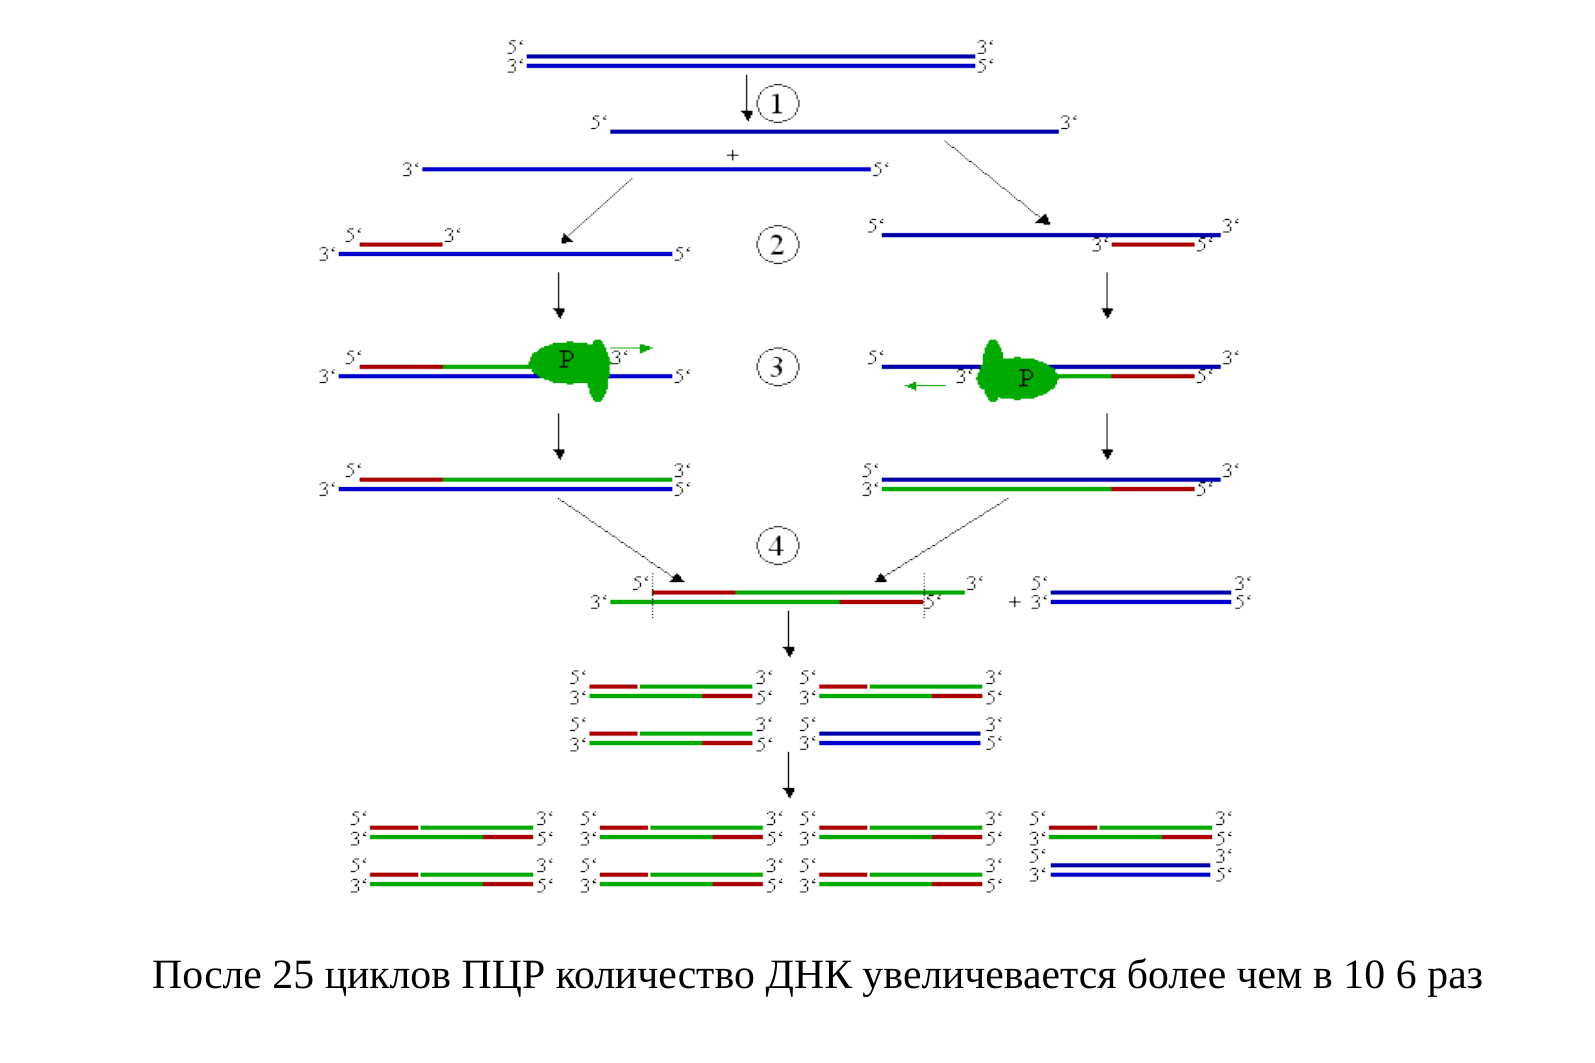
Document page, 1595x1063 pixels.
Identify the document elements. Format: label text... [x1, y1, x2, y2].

title После 25 циклов ПЦР количество ДНК увеличевается более чем в 10 6 раз [100, 885, 1536, 1063]
picture [297, 34, 1258, 885]
